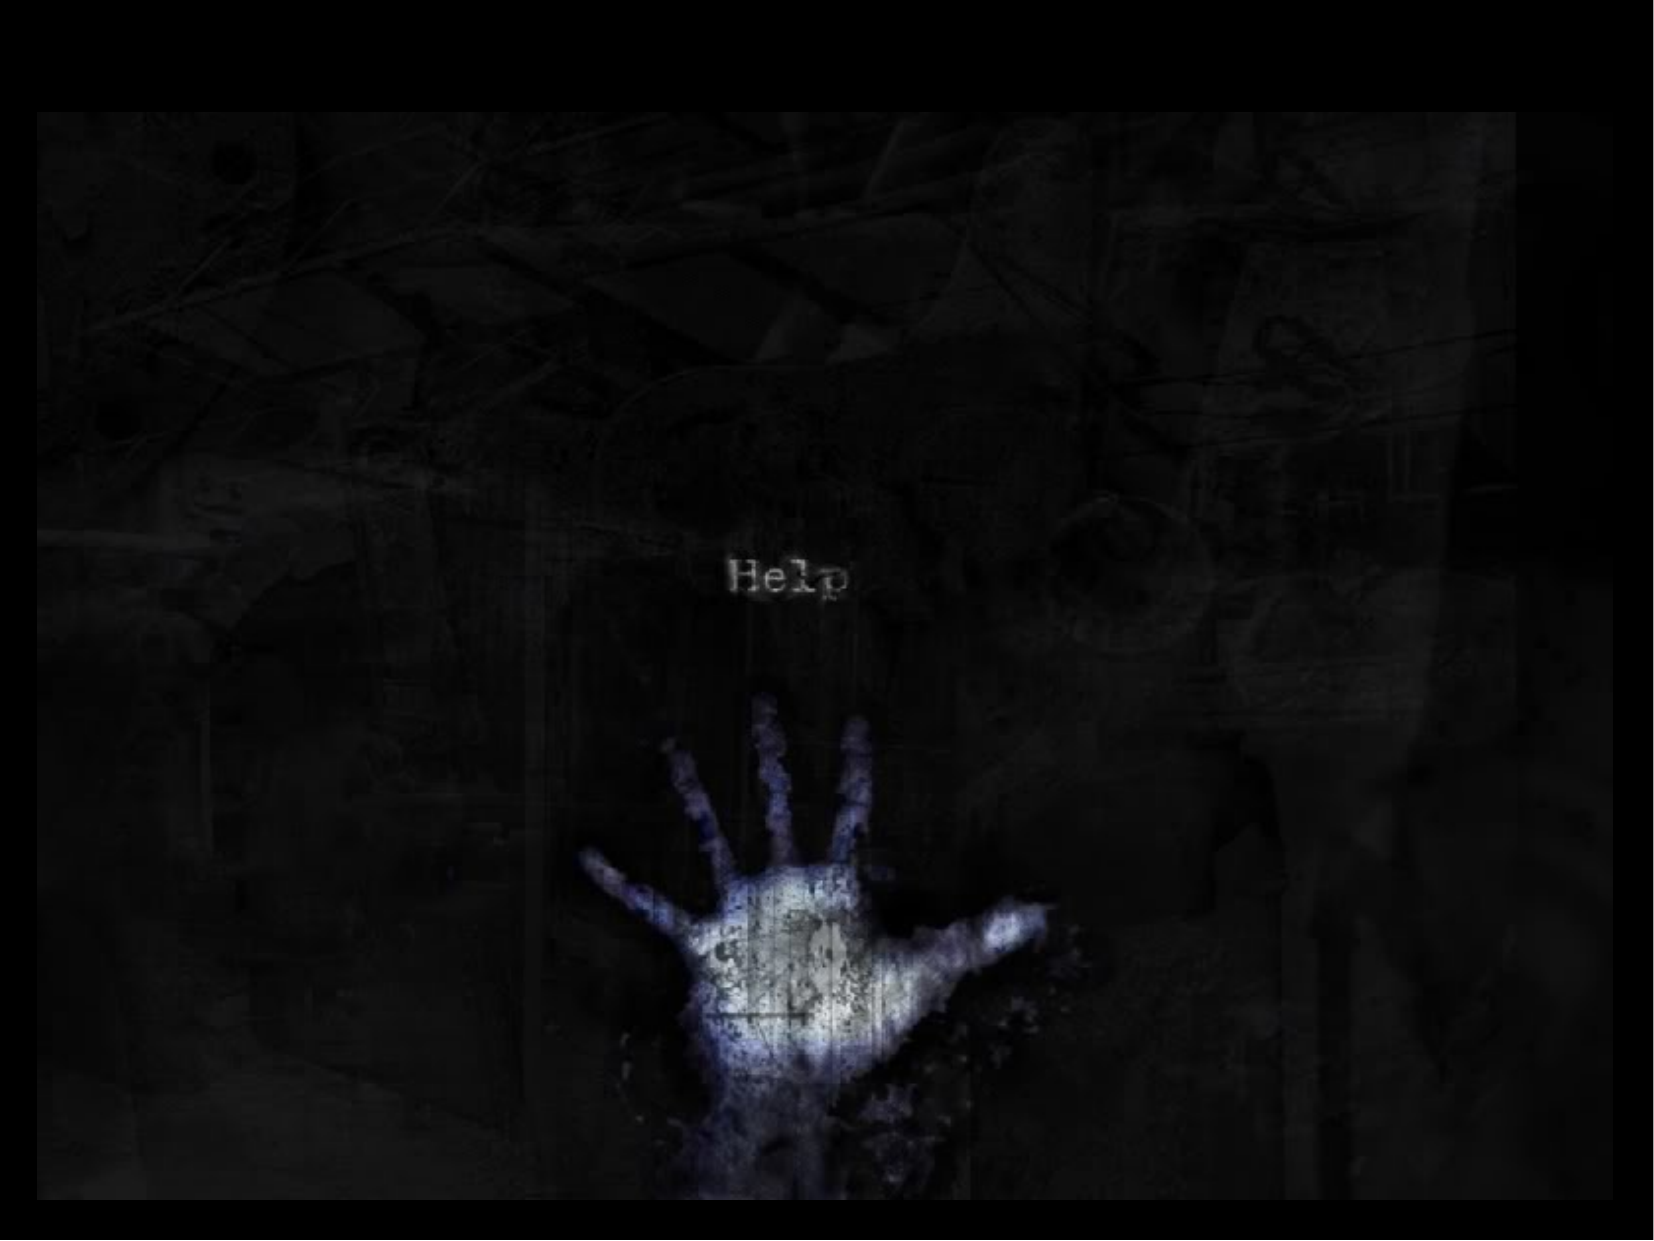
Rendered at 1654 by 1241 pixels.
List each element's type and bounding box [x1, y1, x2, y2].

picture [37, 112, 1613, 1201]
